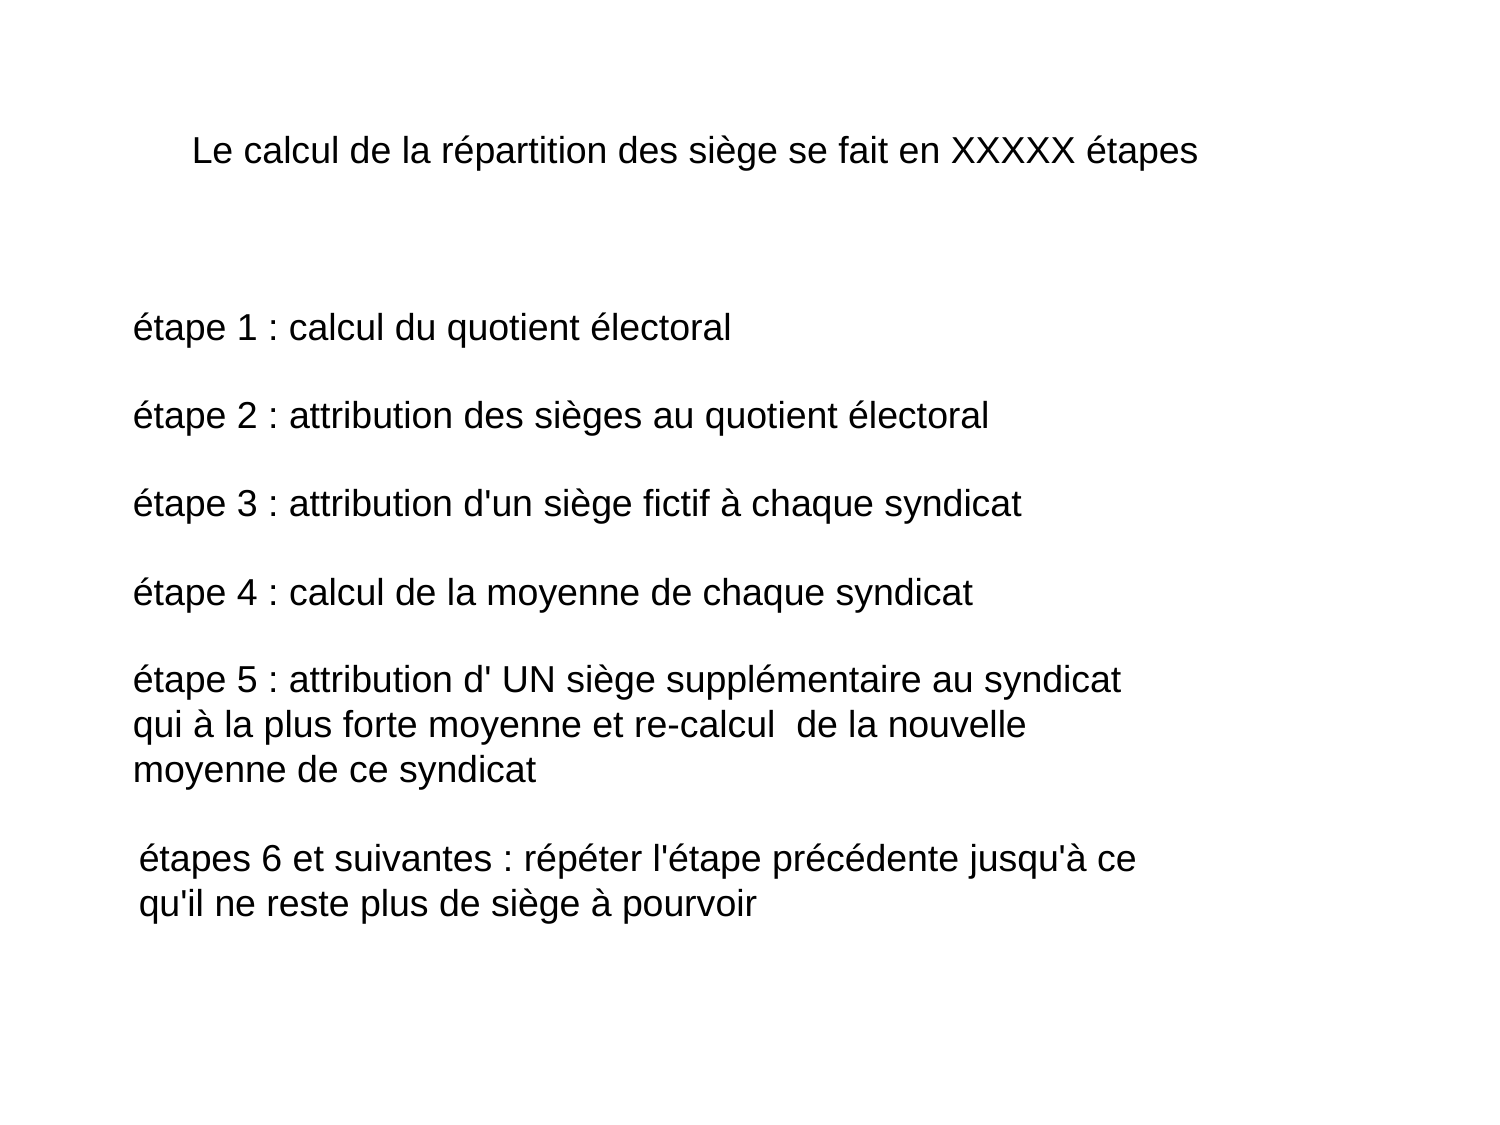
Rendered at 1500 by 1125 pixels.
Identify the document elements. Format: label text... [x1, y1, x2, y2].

text_box étape 2 : attribution des sièges au quotient électoral [118, 383, 1093, 444]
text_box étape 3 : attribution d'un siège fictif à chaque syndicat [118, 471, 1064, 532]
text_box Le calcul de la répartition des siège se fait en XXXXX étapes [177, 118, 1241, 179]
text_box étapes 6 et suivantes : répéter l'étape précédente jusqu'à ce qu'il ne reste plus de siège à pourvoir [123, 826, 1217, 932]
text_box étape 1 : calcul du quotient électoral [118, 295, 1418, 356]
text_box étape 4 : calcul de la moyenne de chaque syndicat [118, 560, 1093, 621]
text_box étape 5 : attribution d' UN siège supplémentaire au syndicat qui à la plus forte moyenne et re-calcul de la nouvelle moyenne de ce syndicat [118, 647, 1152, 798]
